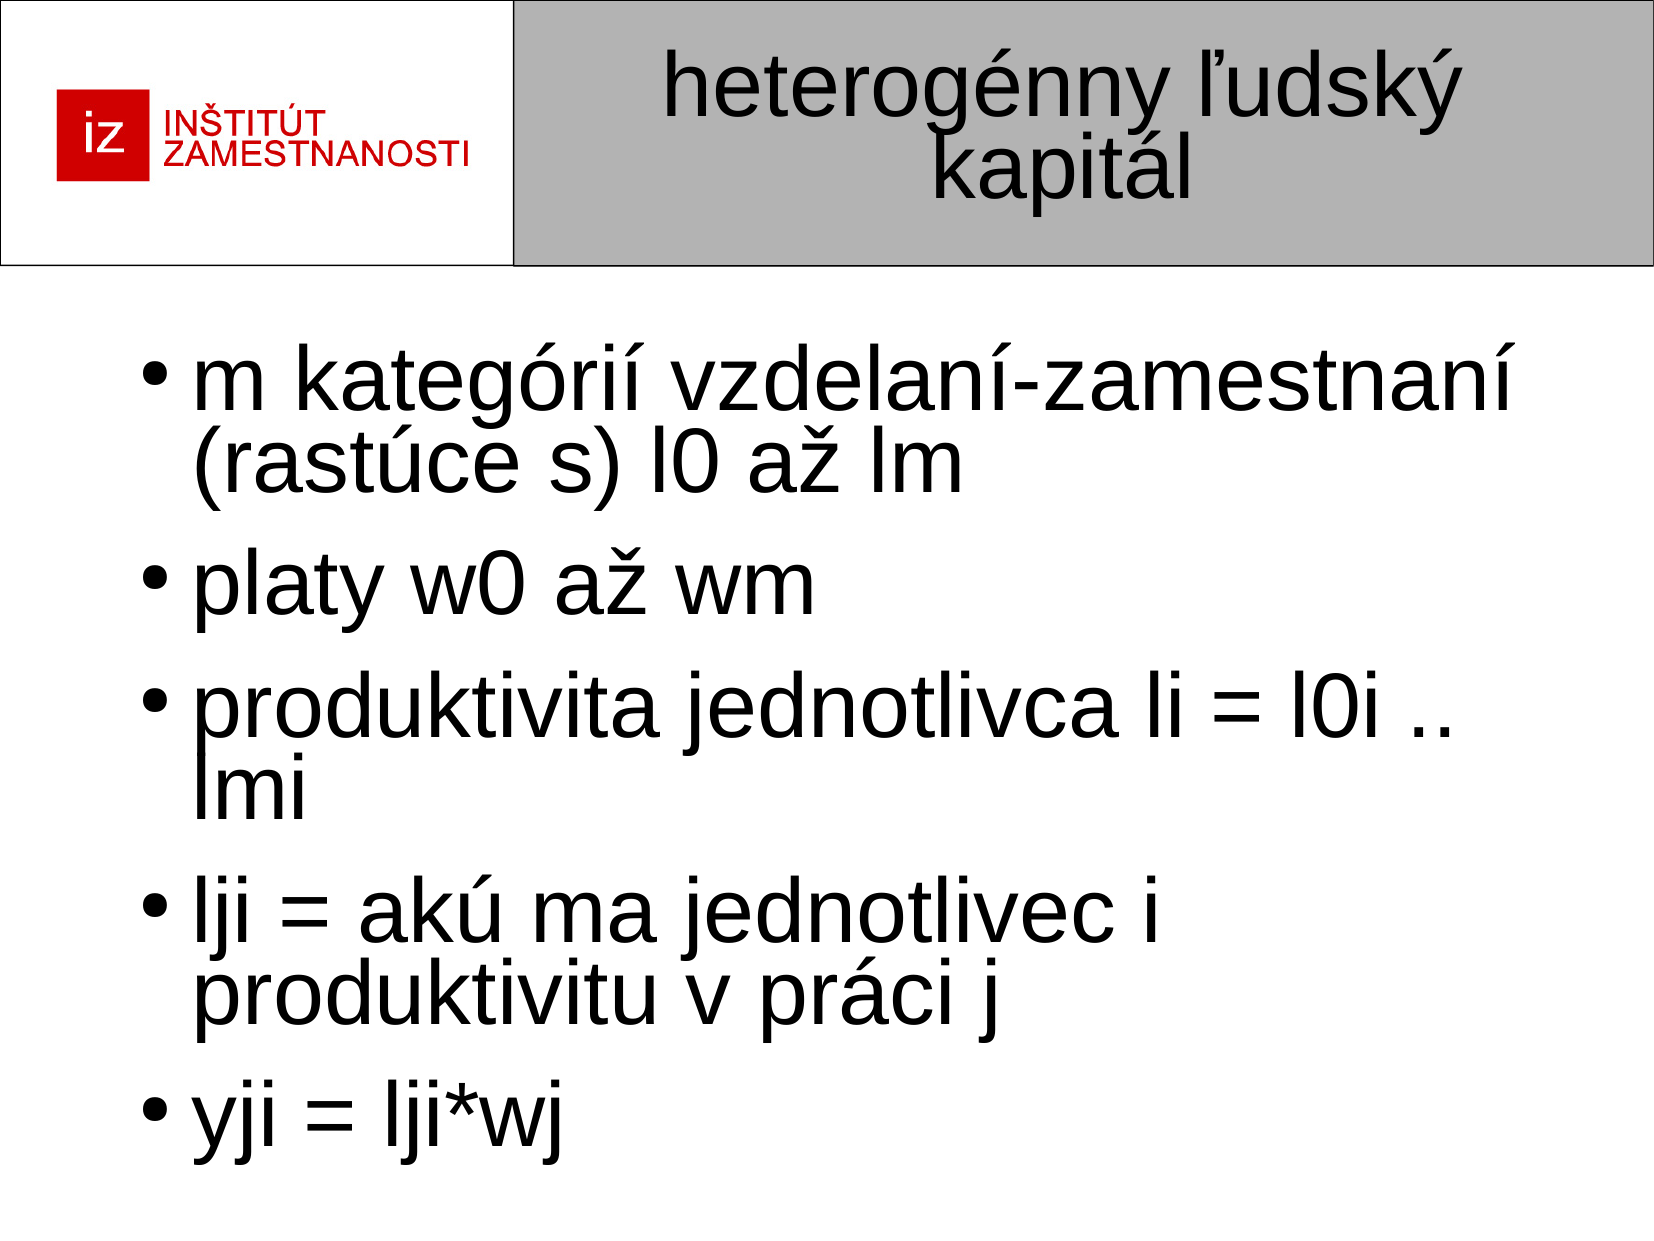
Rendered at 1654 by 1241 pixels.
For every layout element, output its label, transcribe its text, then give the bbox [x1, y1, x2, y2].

picture [5, 8, 512, 257]
title heterogénny ľudský kapitál [561, 37, 1565, 229]
list m kategórií vzdelaní-zamestnaní (rastúce s) l0 až lm platy w0 až wm produktivita jednotlivca li = l0i .. lmi lji = akú ma jednotlivec i produktivitu v práci j yji = lji*wj [121, 344, 1533, 1184]
